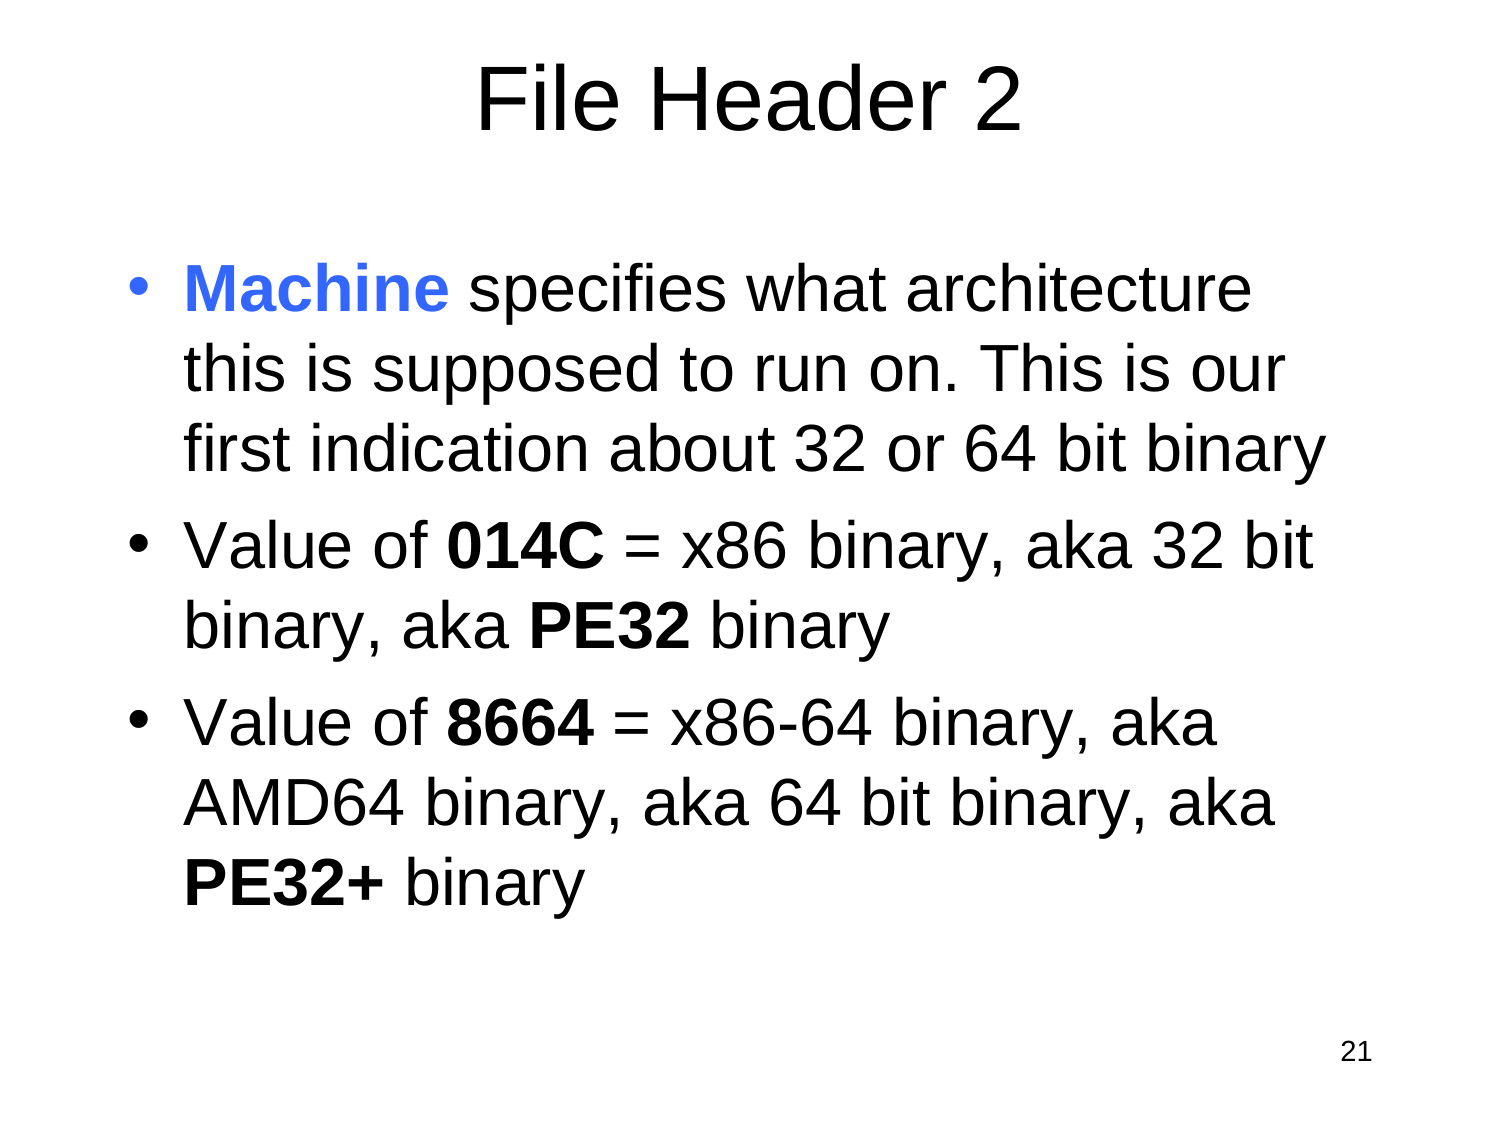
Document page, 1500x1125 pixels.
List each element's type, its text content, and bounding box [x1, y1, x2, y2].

list Machine specifies what architecture this is supposed to run on. This is our first indication about 32 or 64 bit binary Value of 014C = x86 binary, aka 32 bit binary, aka PE32 binary Value of 8664 = x86-64 binary, aka AMD64 binary, aka 64 bit binary, aka PE32+ binary [112, 237, 1388, 1051]
title File Header 2 [0, 0, 1500, 188]
text_box <number> [1074, 1025, 1388, 1101]
